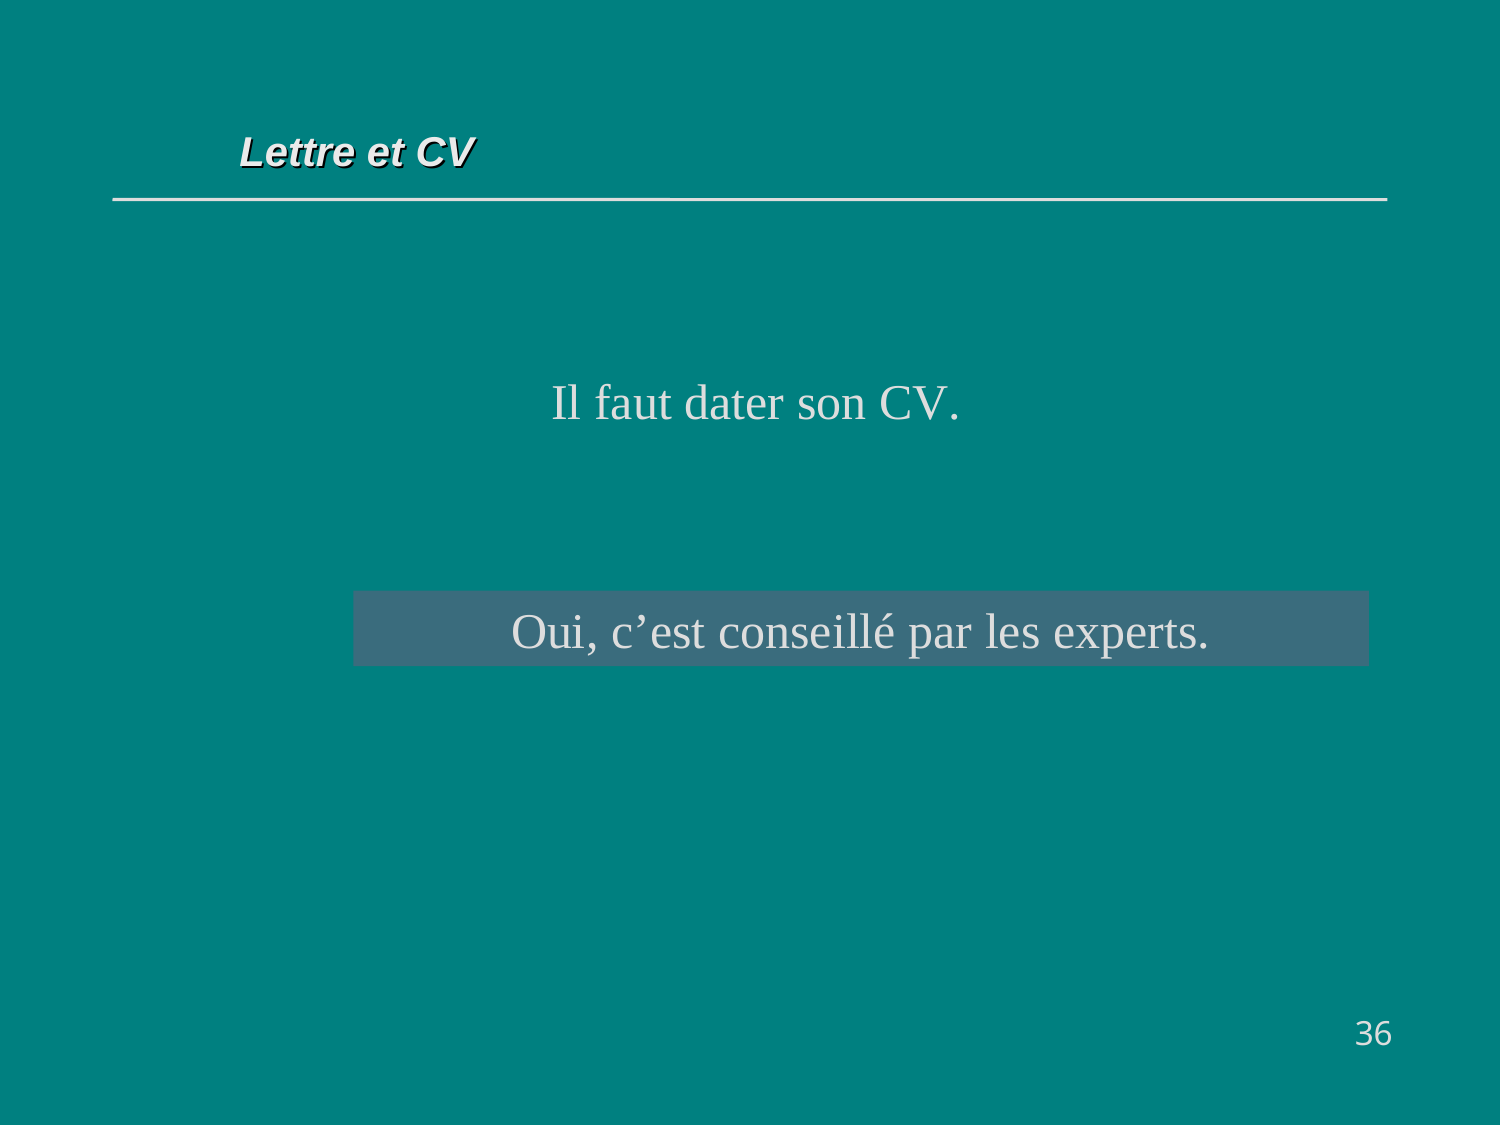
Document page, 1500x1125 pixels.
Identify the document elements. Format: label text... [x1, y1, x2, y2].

text_box Oui, c’est conseillé par les experts. [353, 590, 1369, 667]
text_box Il faut dater son CV. V / F ? [174, 350, 1376, 678]
text_box Lettre et CV [224, 116, 489, 183]
